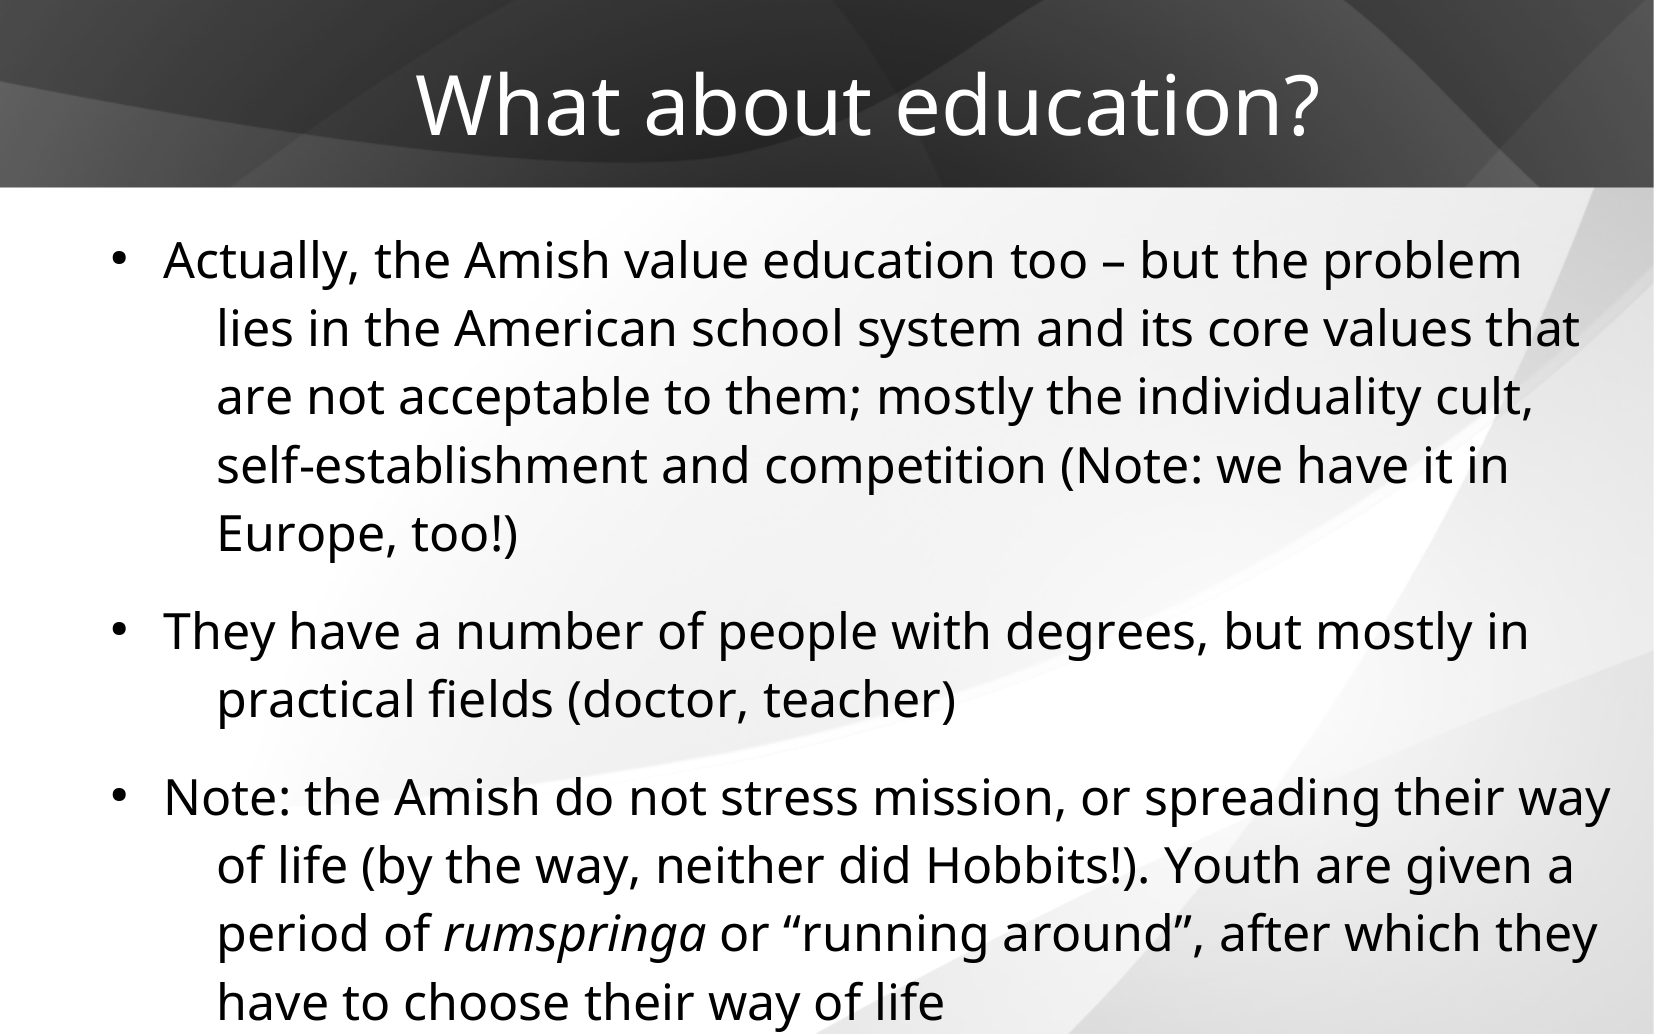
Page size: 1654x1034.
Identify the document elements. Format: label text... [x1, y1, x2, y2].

title What about education? [124, 0, 1613, 208]
list Actually, the Amish value education too – but the problem lies in the American school system and its core values that are not acceptable to them; mostly the individuality cult, self-establishment and competition (Note: we have it in Europe, too!) They have a number of people with degrees, but mostly in practical fields (doctor, teacher) Note: the Amish do not stress mission, or spreading their way of life (by the way, neither did Hobbits!). Youth are given a period of rumspringa or “running around”, after which they have to choose their way of life [75, 225, 1613, 1013]
picture [0, 0, 1654, 1034]
